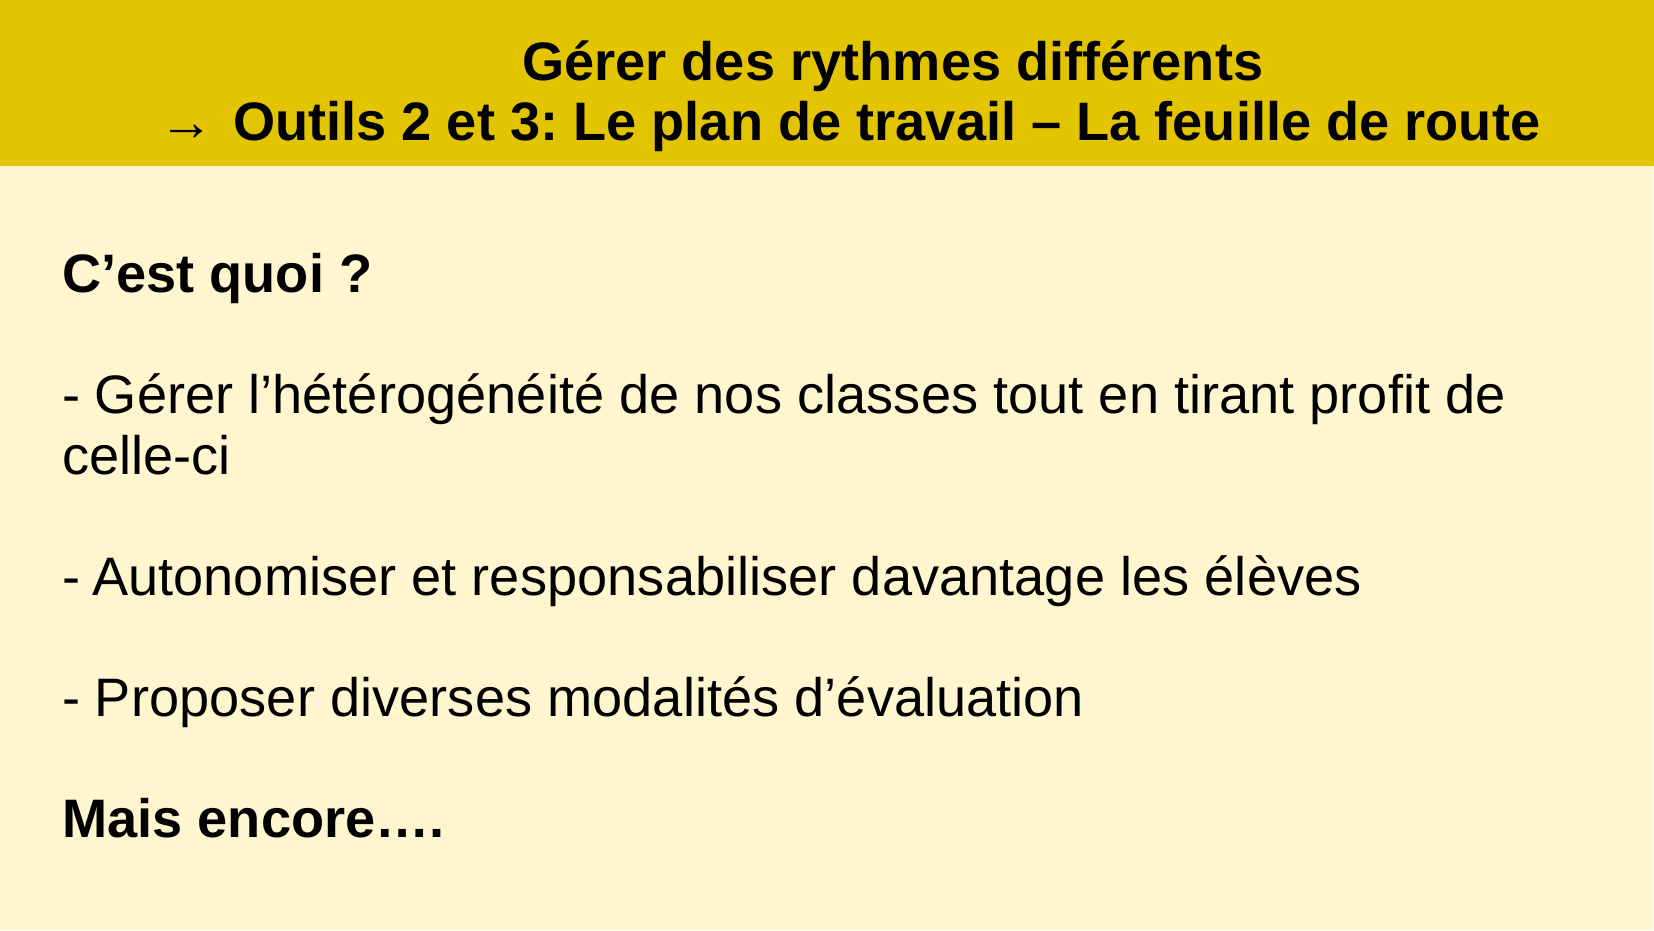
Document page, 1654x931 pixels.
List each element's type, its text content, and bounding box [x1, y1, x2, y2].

text_box [0, 0, 1654, 166]
text_box C’est quoi ? - Gérer l’hétérogénéité de nos classes tout en tirant profit de celle-ci - Autonomiser et responsabiliser davantage les élèves - Proposer diverses modalités d’évaluation Mais encore…. [47, 236, 1619, 898]
text_box Gérer des rythmes différents → Outils 2 et 3: Le plan de travail – La feuille de route [82, 23, 1630, 221]
